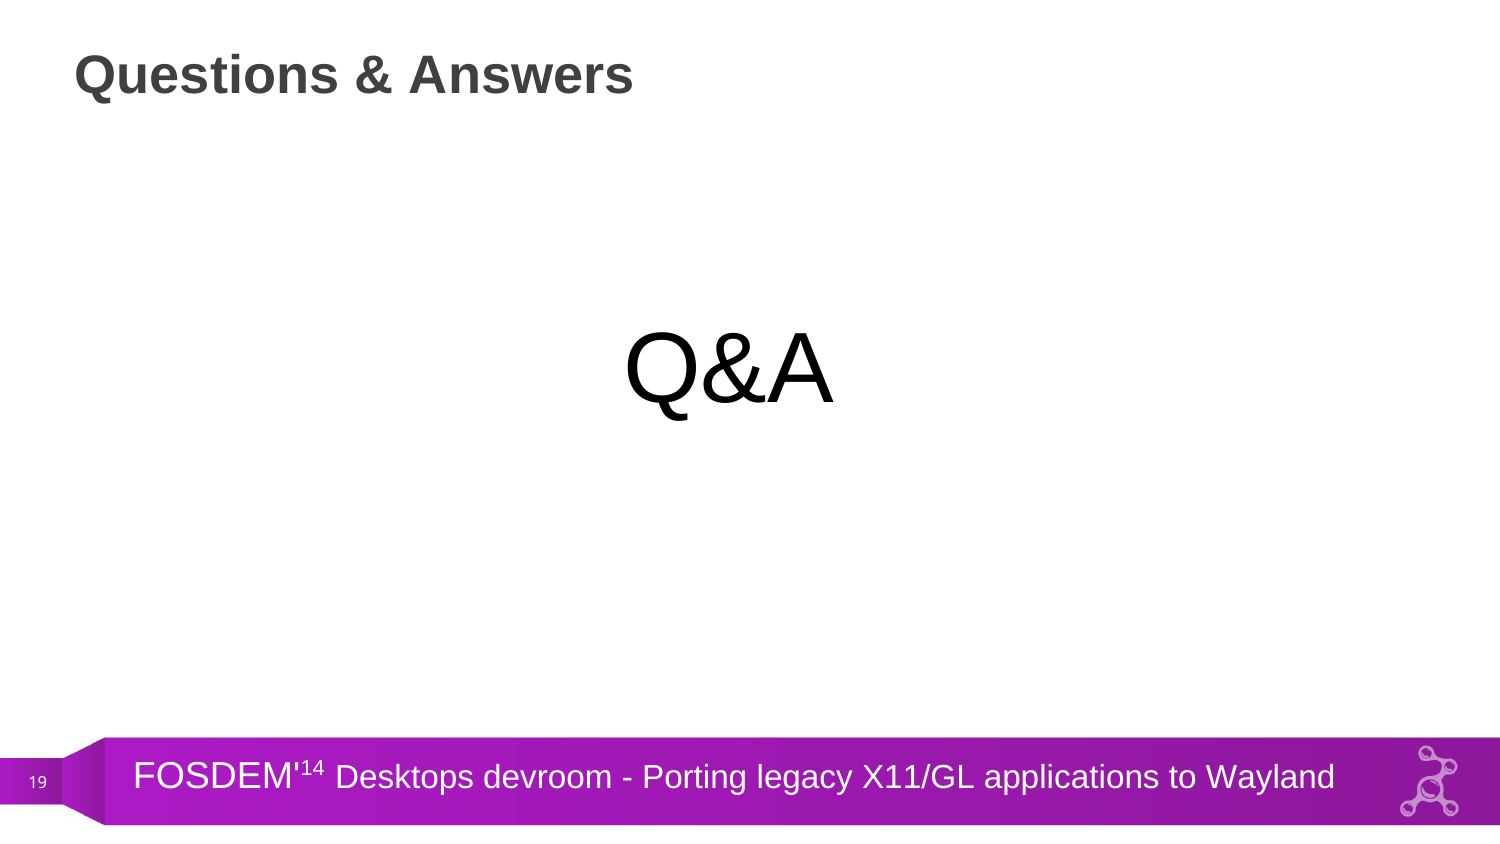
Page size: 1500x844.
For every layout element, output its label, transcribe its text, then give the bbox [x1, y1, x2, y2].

text_box Q&A [608, 295, 857, 430]
picture [0, 0, 1500, 844]
subtitle [74, 166, 1425, 745]
title Questions & Answers [74, 50, 1425, 160]
